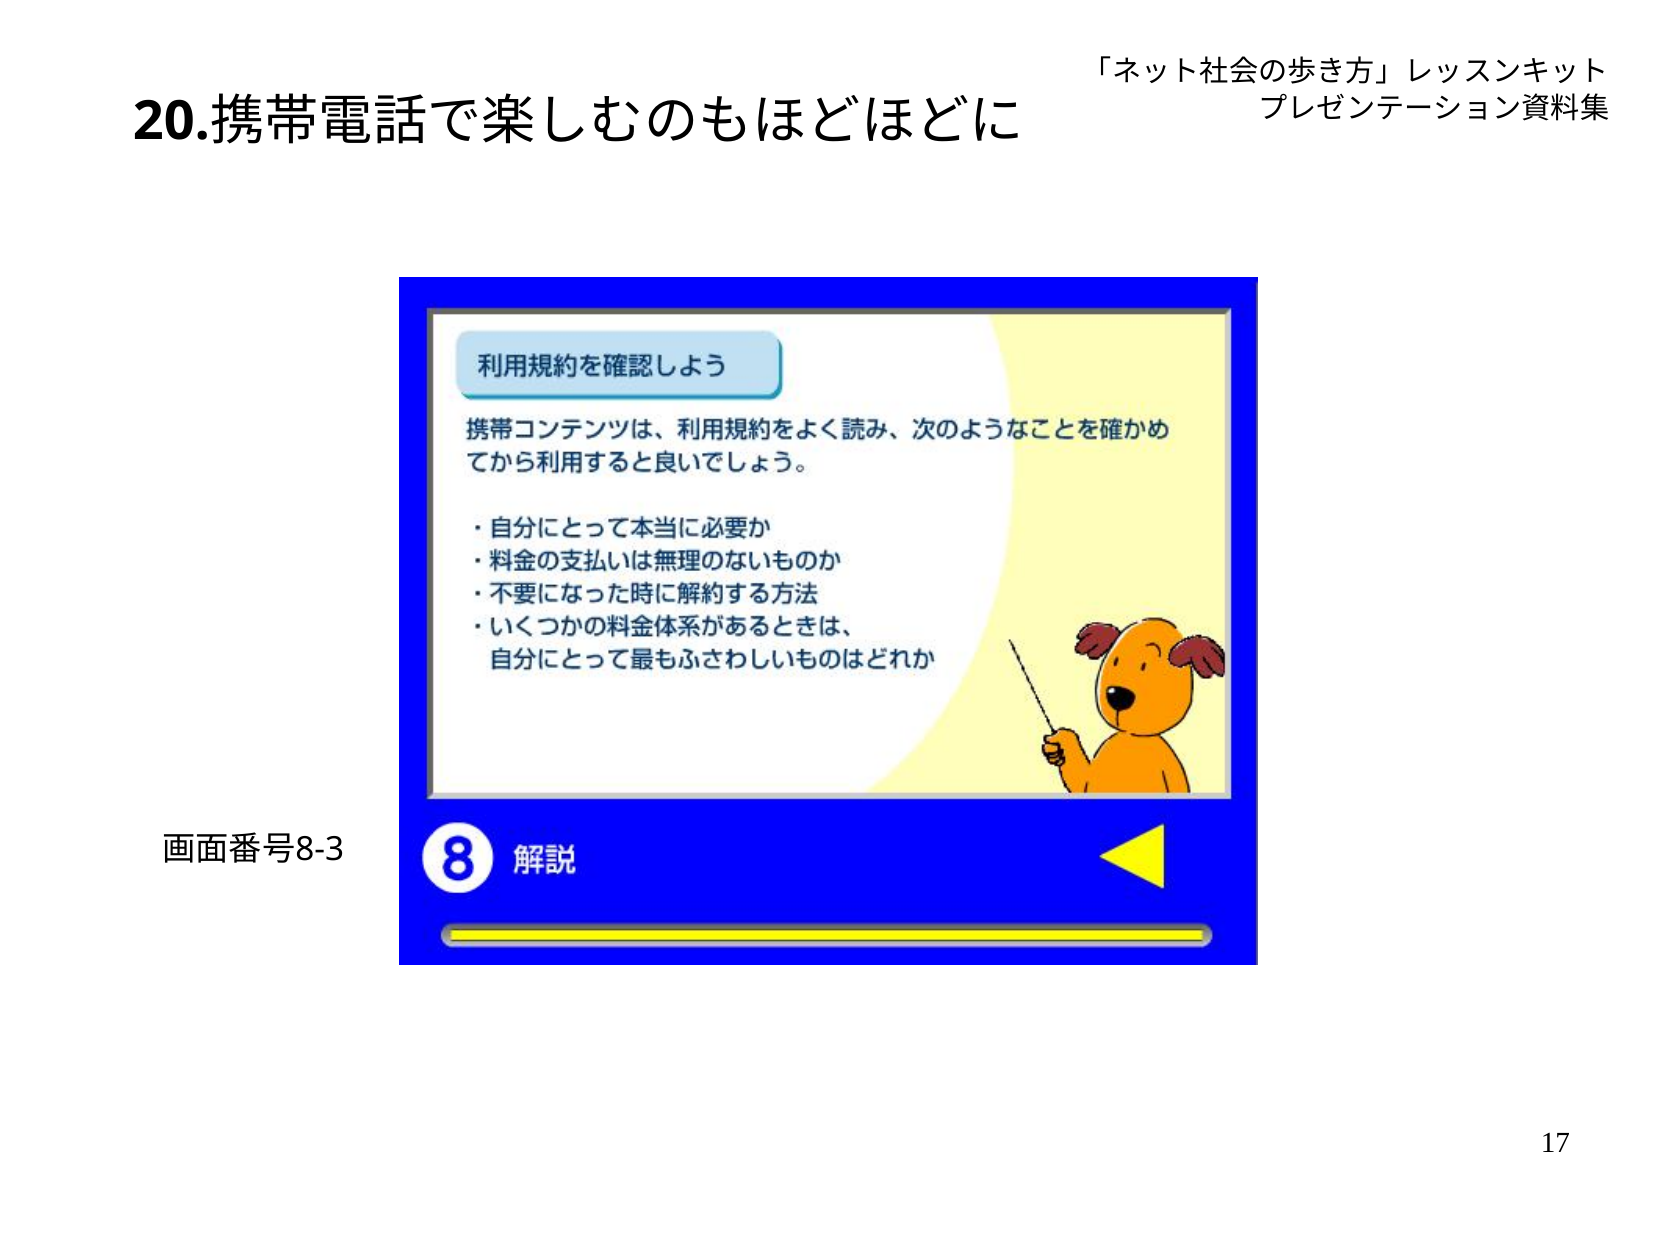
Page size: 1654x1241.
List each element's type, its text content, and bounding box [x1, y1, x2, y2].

picture [399, 277, 1258, 965]
text_box 「ネット社会の歩き方」レッスンキット プレゼンテーション資料集 [1062, 44, 1625, 134]
text_box 20.携帯電話で楽しむのもほどほどに [118, 88, 1093, 158]
text_box 画面番号8-3 [147, 826, 384, 875]
